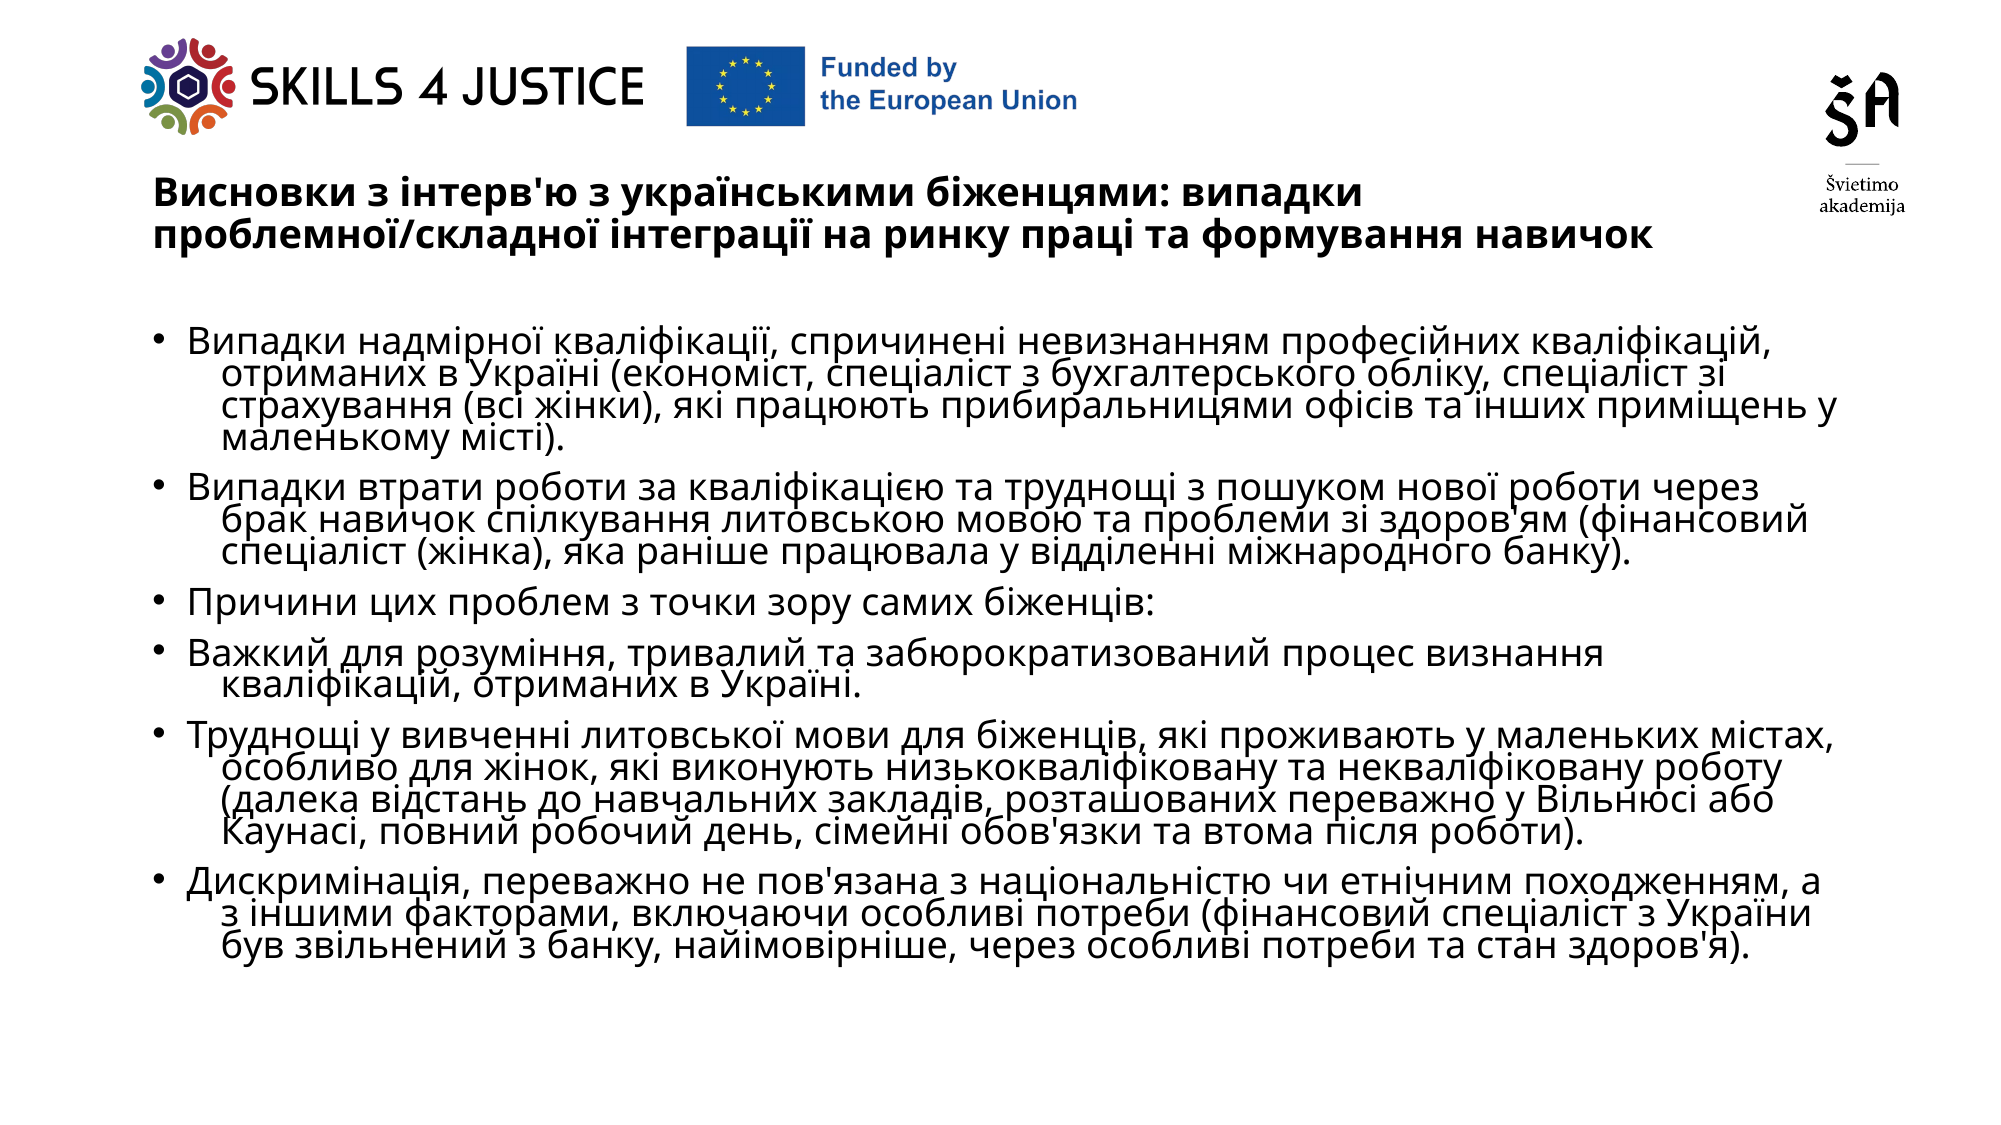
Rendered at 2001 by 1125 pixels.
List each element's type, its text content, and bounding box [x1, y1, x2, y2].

list Випадки надмірної кваліфікації, спричинені невизнанням професійних кваліфікацій, отриманих в Україні (економіст, спеціаліст з бухгалтерського обліку, спеціаліст зі страхування (всі жінки), які працюють прибиральницями офісів та інших приміщень у маленькому місті). Випадки втрати роботи за кваліфікацією та труднощі з пошуком нової роботи через брак навичок спілкування литовською мовою та проблеми зі здоров'ям (фінансовий спеціаліст (жінка), яка раніше працювала у відділенні міжнародного банку). Причини цих проблем з точки зору самих біженців: Важкий для розуміння, тривалий та забюрократизований процес визнання кваліфікацій, отриманих в Україні. Труднощі у вивченні литовської мови для біженців, які проживають у маленьких містах, особливо для жінок, які виконують низькокваліфіковану та некваліфіковану роботу (далека відстань до навчальних закладів, розташованих переважно у Вільнюсі або Каунасі, повний робочий день, сімейні обов'язки та втома після роботи). Дискримінація, переважно не пов'язана з національністю чи етнічним походженням, а з іншими факторами, включаючи особливі потреби (фінансовий спеціаліст з України був звільнений з банку, найімовірніше, через особливі потреби та стан здоров'я). [137, 321, 1958, 1098]
title Висновки з інтерв'ю з українськими біженцями: випадки проблемної/складної інтеграції на ринку праці та формування навичок [137, 183, 1679, 291]
